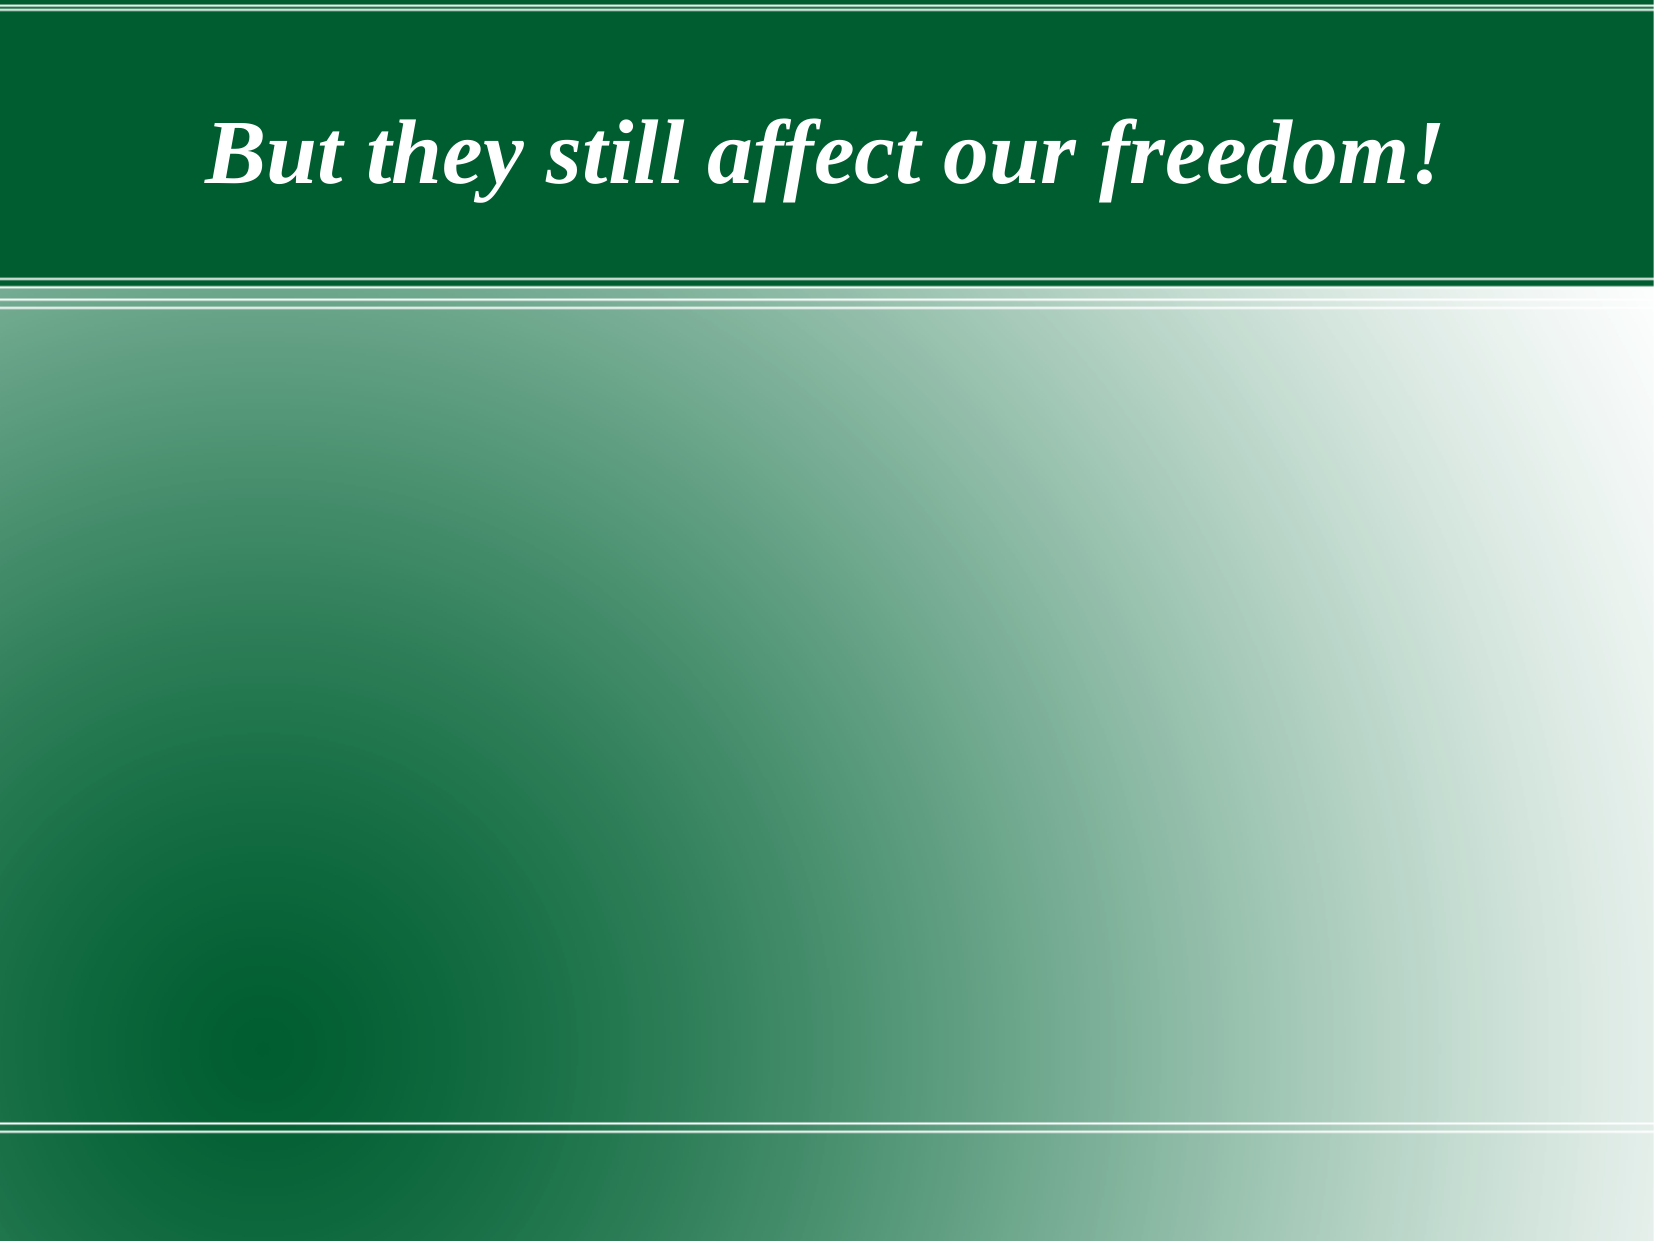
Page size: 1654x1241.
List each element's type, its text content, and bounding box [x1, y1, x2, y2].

title But they still affect our freedom! [82, 49, 1571, 257]
picture [0, 0, 1654, 1241]
